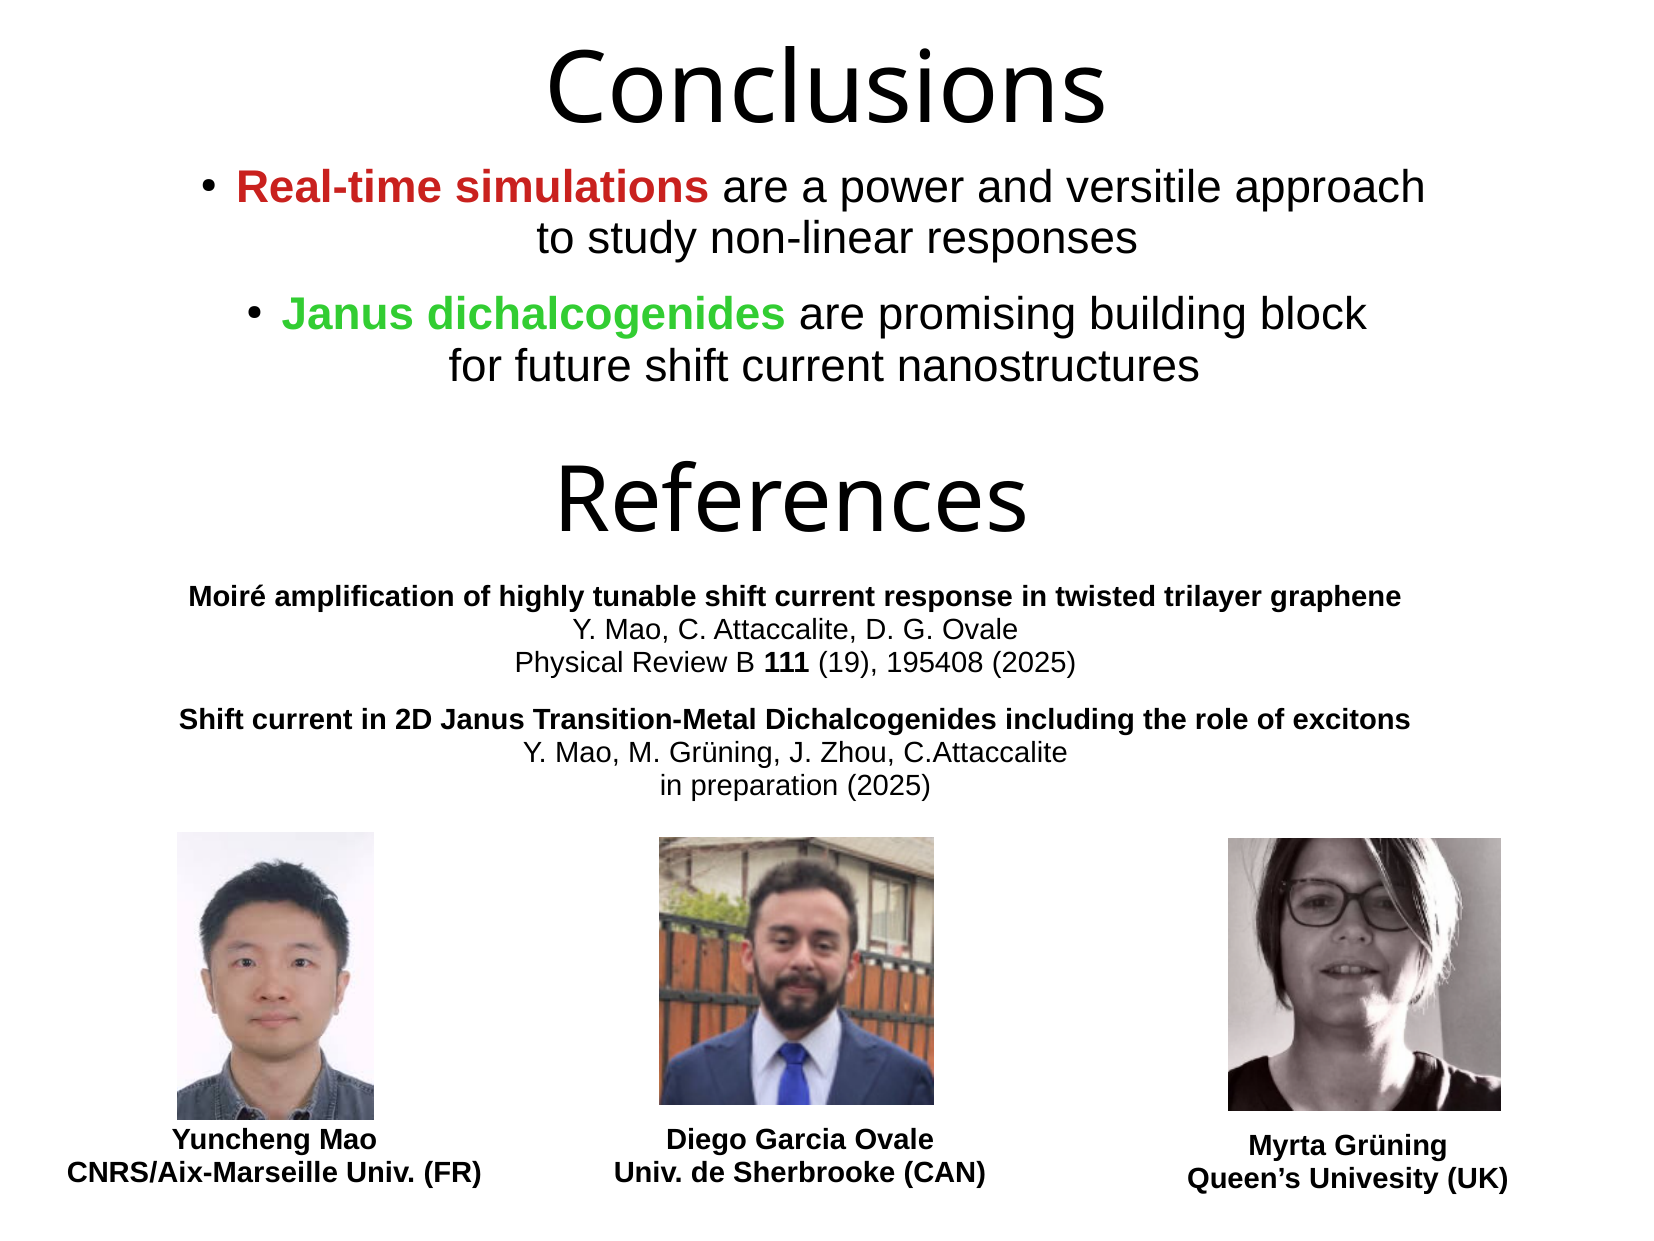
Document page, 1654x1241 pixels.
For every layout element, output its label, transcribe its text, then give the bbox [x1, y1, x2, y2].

text_box Myrta Grüning Queen’s Univesity (UK) [1149, 1119, 1548, 1205]
picture [659, 837, 934, 1105]
text_box Yuncheng Mao CNRS/Aix-Marseille Univ. (FR) [0, 1116, 507, 1229]
title References [47, 419, 1536, 572]
text_box Moiré amplification of highly tunable shift current response in twisted trilayer graphene Y. Mao, C. Attaccalite, D. G. Ovale Physical Review B 111 (19), 195408 (2025) Shift current in 2D Janus Transition-Metal Dichalcogenides including the role of excitons Y. Mao, M. Grüning, J. Zhou, C.Attaccalite in preparation (2025) [44, 572, 1548, 833]
picture [177, 832, 374, 1120]
text_box Real-time simulations are a power and versitile approach to study non-linear responses Janus dichalcogenides are promising building block for future shift current nanostructures [44, 153, 1583, 414]
text_box Diego Garcia Ovale Univ. de Sherbrooke (CAN) [507, 1116, 1093, 1229]
title Conclusions [82, 11, 1571, 153]
picture [1228, 838, 1501, 1111]
